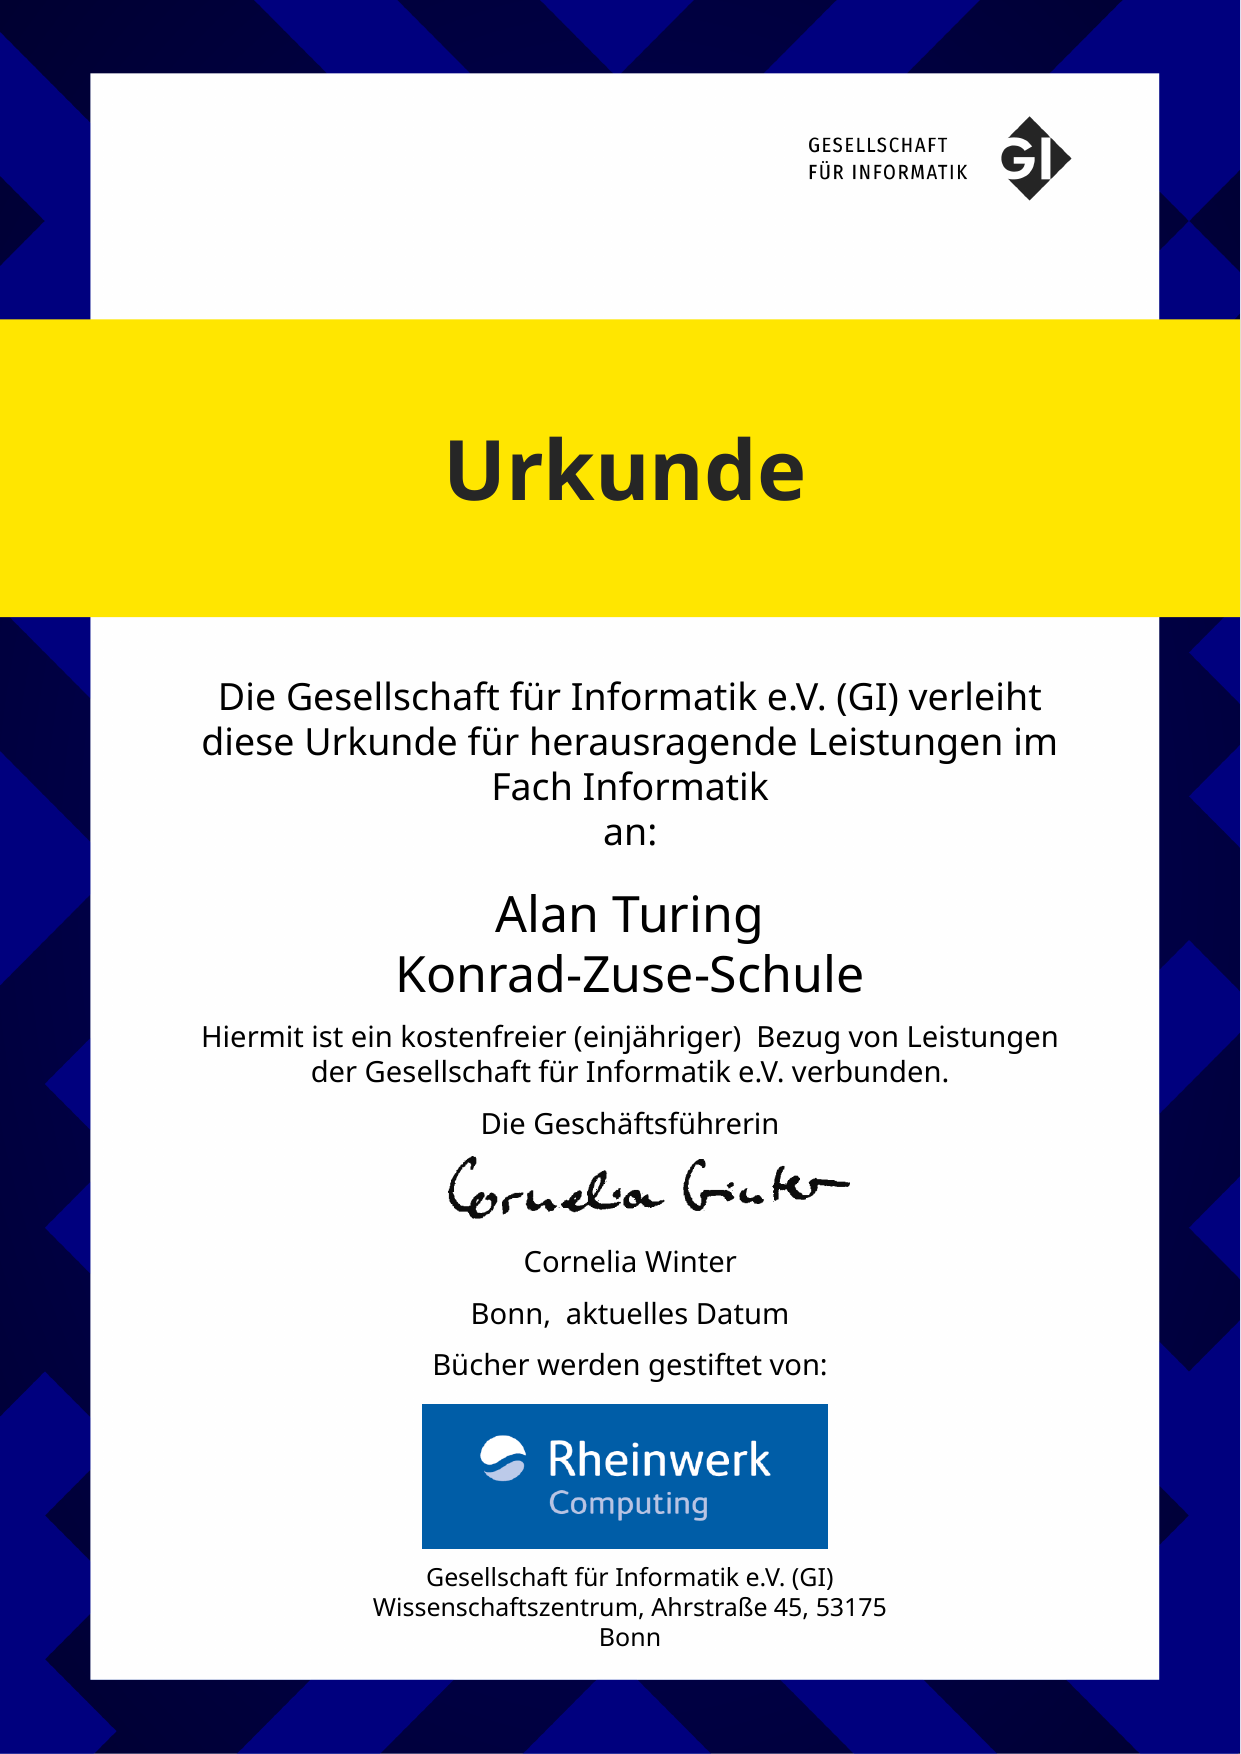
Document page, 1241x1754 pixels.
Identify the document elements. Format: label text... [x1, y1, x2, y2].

text_box Urkunde [0, 319, 1241, 618]
text_box Gesellschaft für Informatik e.V. (GI) Wissenschaftszentrum, Ahrstraße 45, 53175 Bonn [338, 1568, 922, 1645]
picture [448, 1156, 850, 1219]
picture [422, 1404, 828, 1549]
text_box Die Gesellschaft für Informatik e.V. (GI) verleiht diese Urkunde für herausragende Leistungen im Fach Informatik an: Alan Turing Konrad-Zuse-Schule Hiermit ist ein kostenfreier (einjähriger) Bezug von Leistungen der Gesellschaft für Informatik e.V. verbunden. Die Geschäftsführerin Cornelia Winter Bonn, aktuelles Datum Bücher werden gestiftet von: [180, 618, 1081, 1456]
